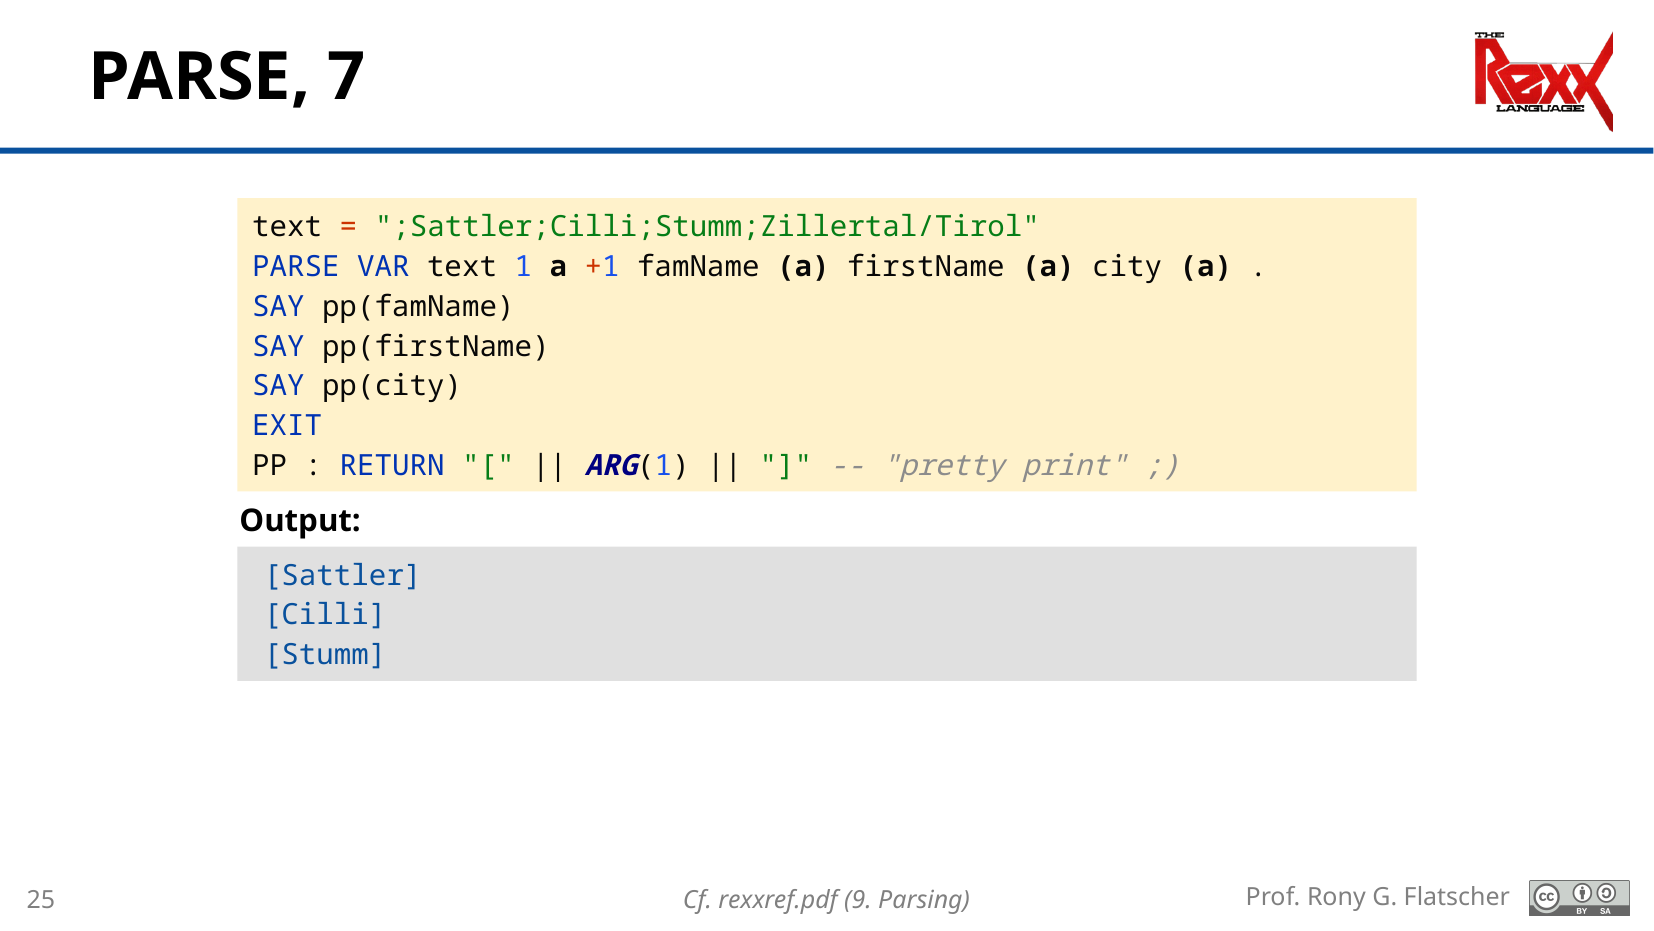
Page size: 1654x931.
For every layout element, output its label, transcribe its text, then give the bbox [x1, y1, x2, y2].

title PARSE, 7 [29, 0, 1654, 148]
text_box Cf. rexxref.pdf (9. Parsing) [0, 874, 1654, 922]
text_box text = ";Sattler;Cilli;Stumm;Zillertal/Tirol" PARSE VAR text 1 a +1 famName (a) firstName (a) city (a) . SAY pp(famName) SAY pp(firstName) SAY pp(city) EXIT PP : RETURN "[" || ARG(1) || "]" -- "pretty print" ;) [237, 198, 1417, 479]
text_box Output: [224, 490, 390, 546]
text_box [Sattler] [Cilli] [Stumm] [237, 546, 1417, 676]
